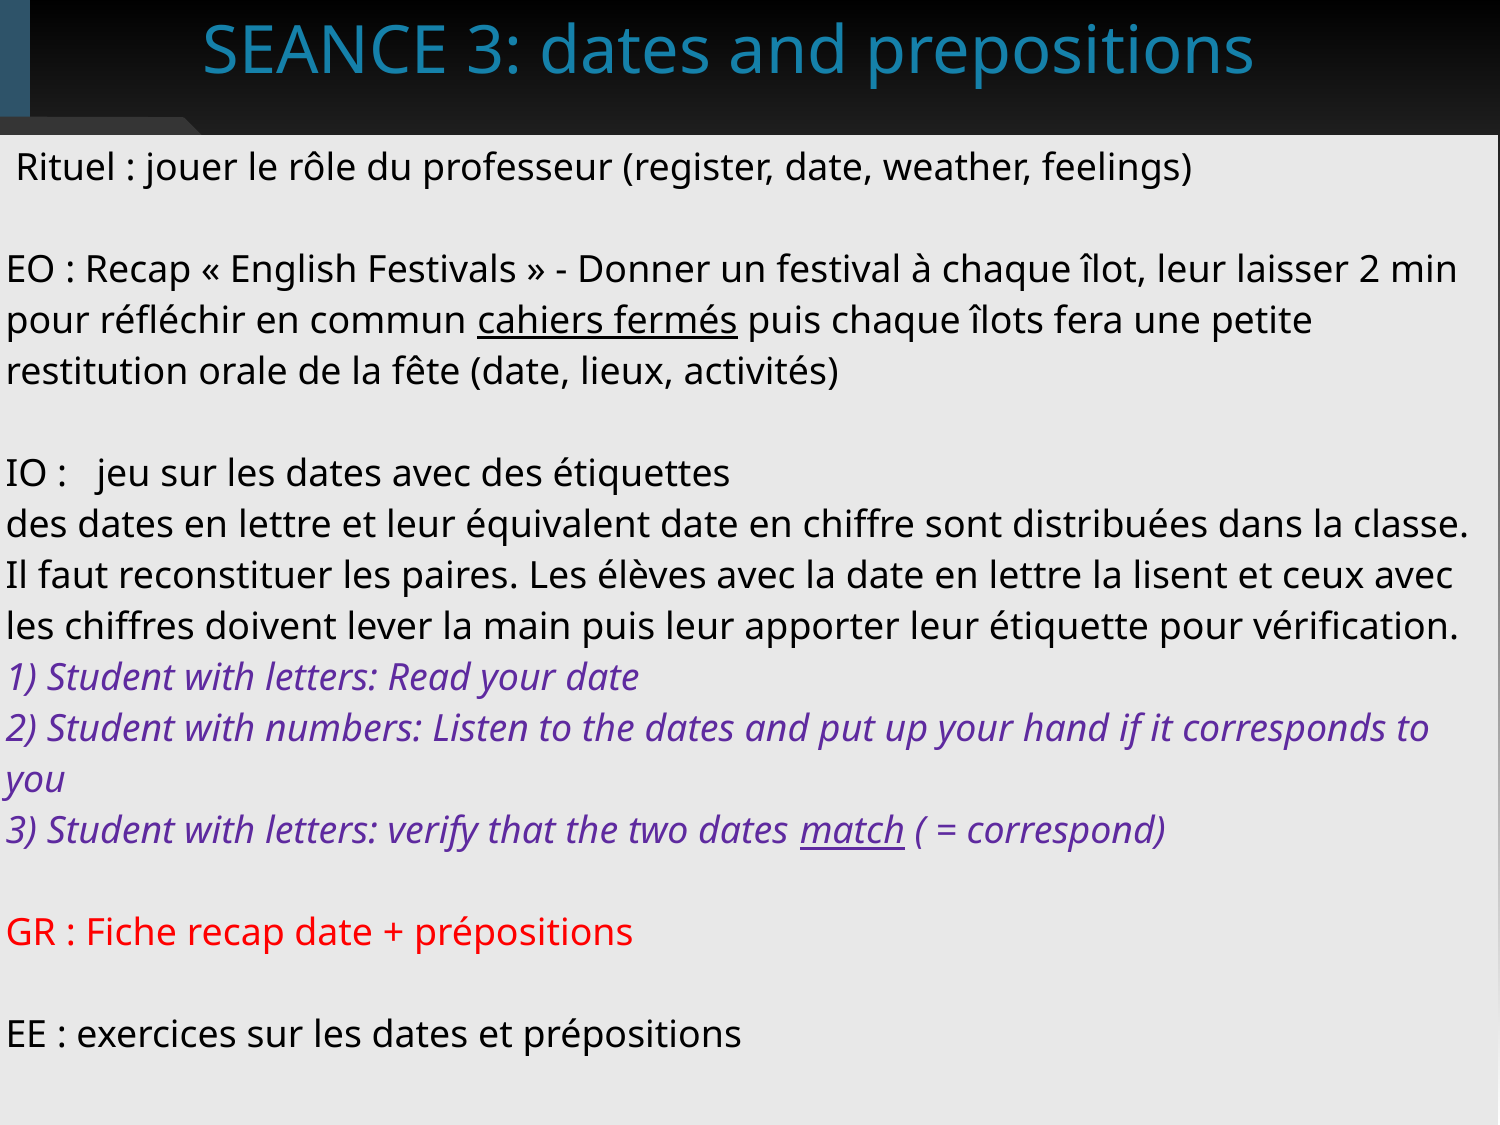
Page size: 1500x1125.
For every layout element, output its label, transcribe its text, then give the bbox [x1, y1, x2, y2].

table_header Rituel : jouer le rôle du professeur (register, date, weather, feelings) EO : Recap « English Festivals » - Donner un festival à chaque îlot, leur laisser 2 min pour réfléchir en commun cahiers fermés puis chaque îlots fera une petite restitution orale de la fête (date, lieux, activités) IO : jeu sur les dates avec des étiquettes des dates en lettre et leur équivalent date en chiffre sont distribuées dans la classe. Il faut reconstituer les paires. Les élèves avec la date en lettre la lisent et ceux avec les chiffres doivent lever la main puis leur apporter leur étiquette pour vérification. 1) Student with letters: Read your date 2) Student with numbers: Listen to the dates and put up your hand if it corresponds to you 3) Student with letters: verify that the two dates match ( = correspond) GR : Fiche recap date + prépositions EE : exercices sur les dates et prépositions [0, 135, 1498, 1125]
title SEANCE 3: dates and prepositions [187, 0, 1467, 135]
